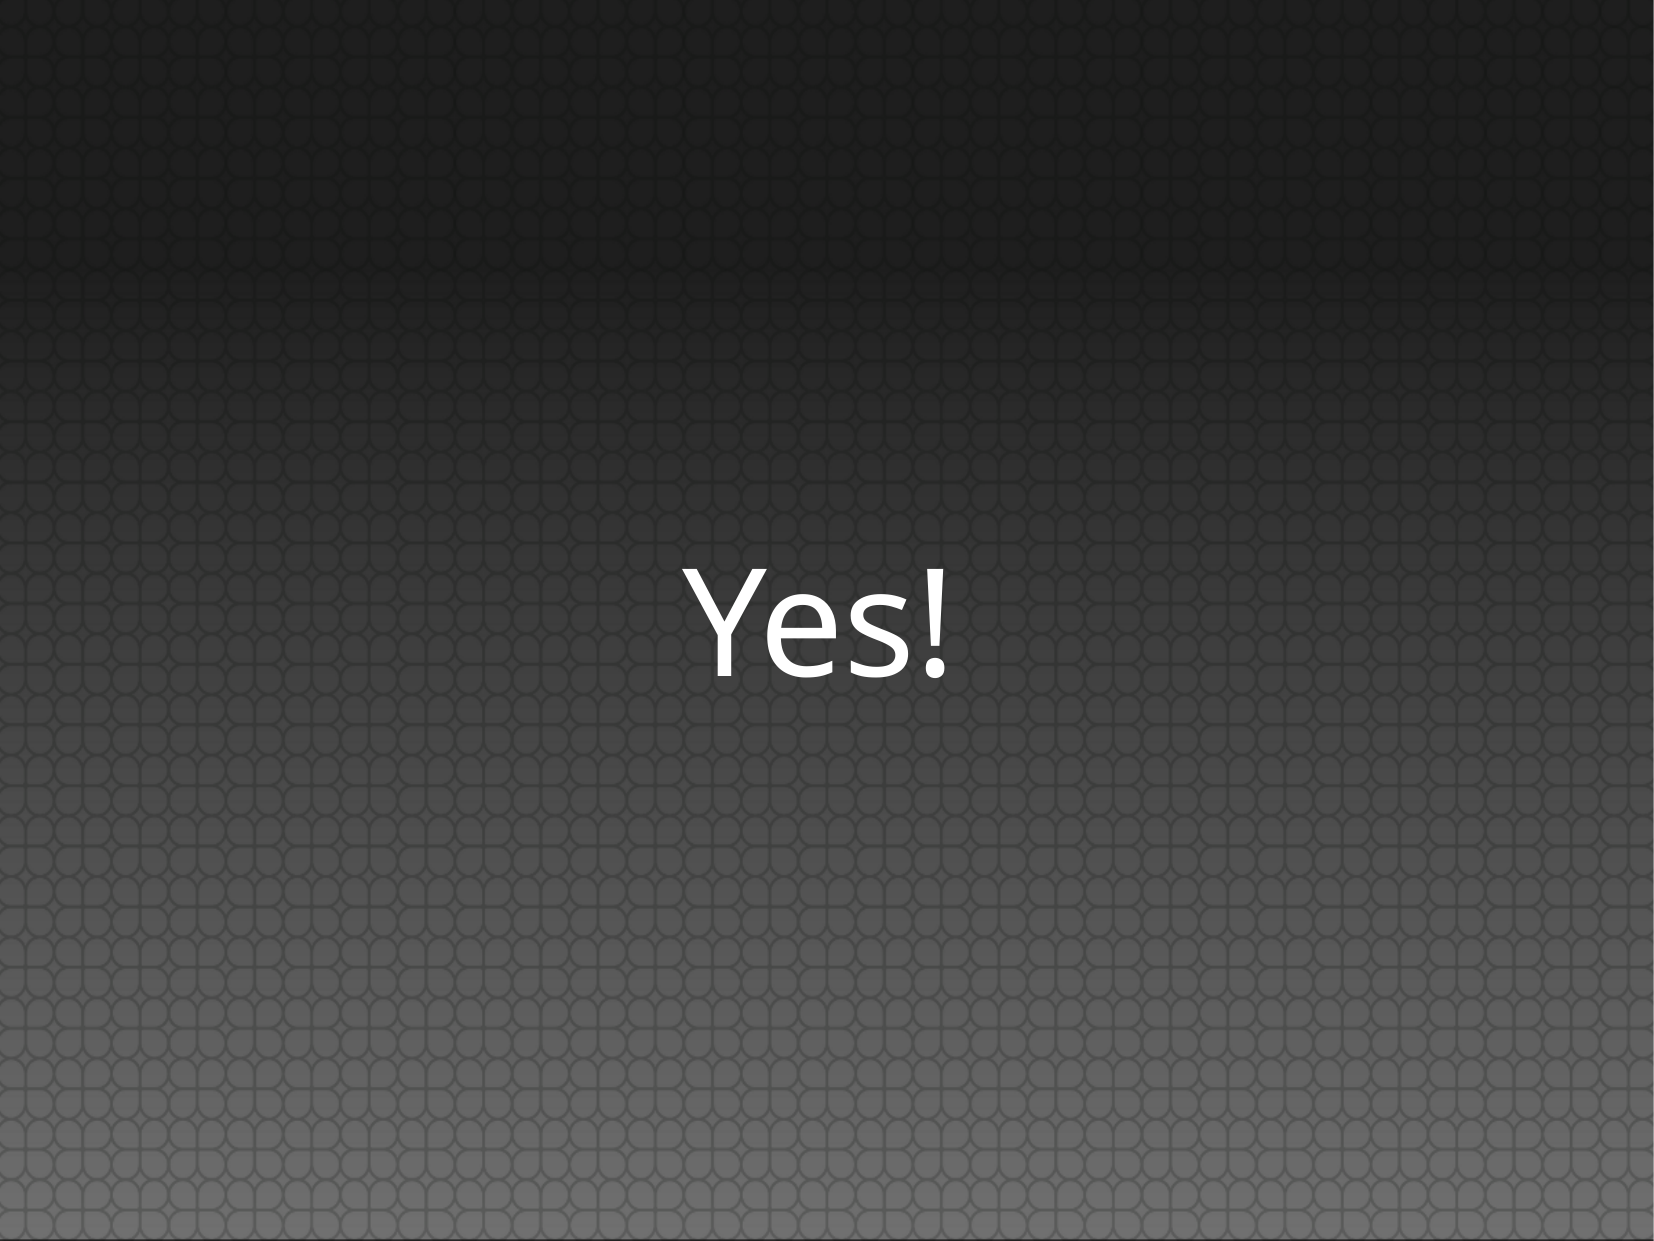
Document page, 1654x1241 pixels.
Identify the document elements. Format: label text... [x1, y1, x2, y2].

title Yes! [75, 525, 1564, 713]
picture [0, 0, 1654, 1241]
